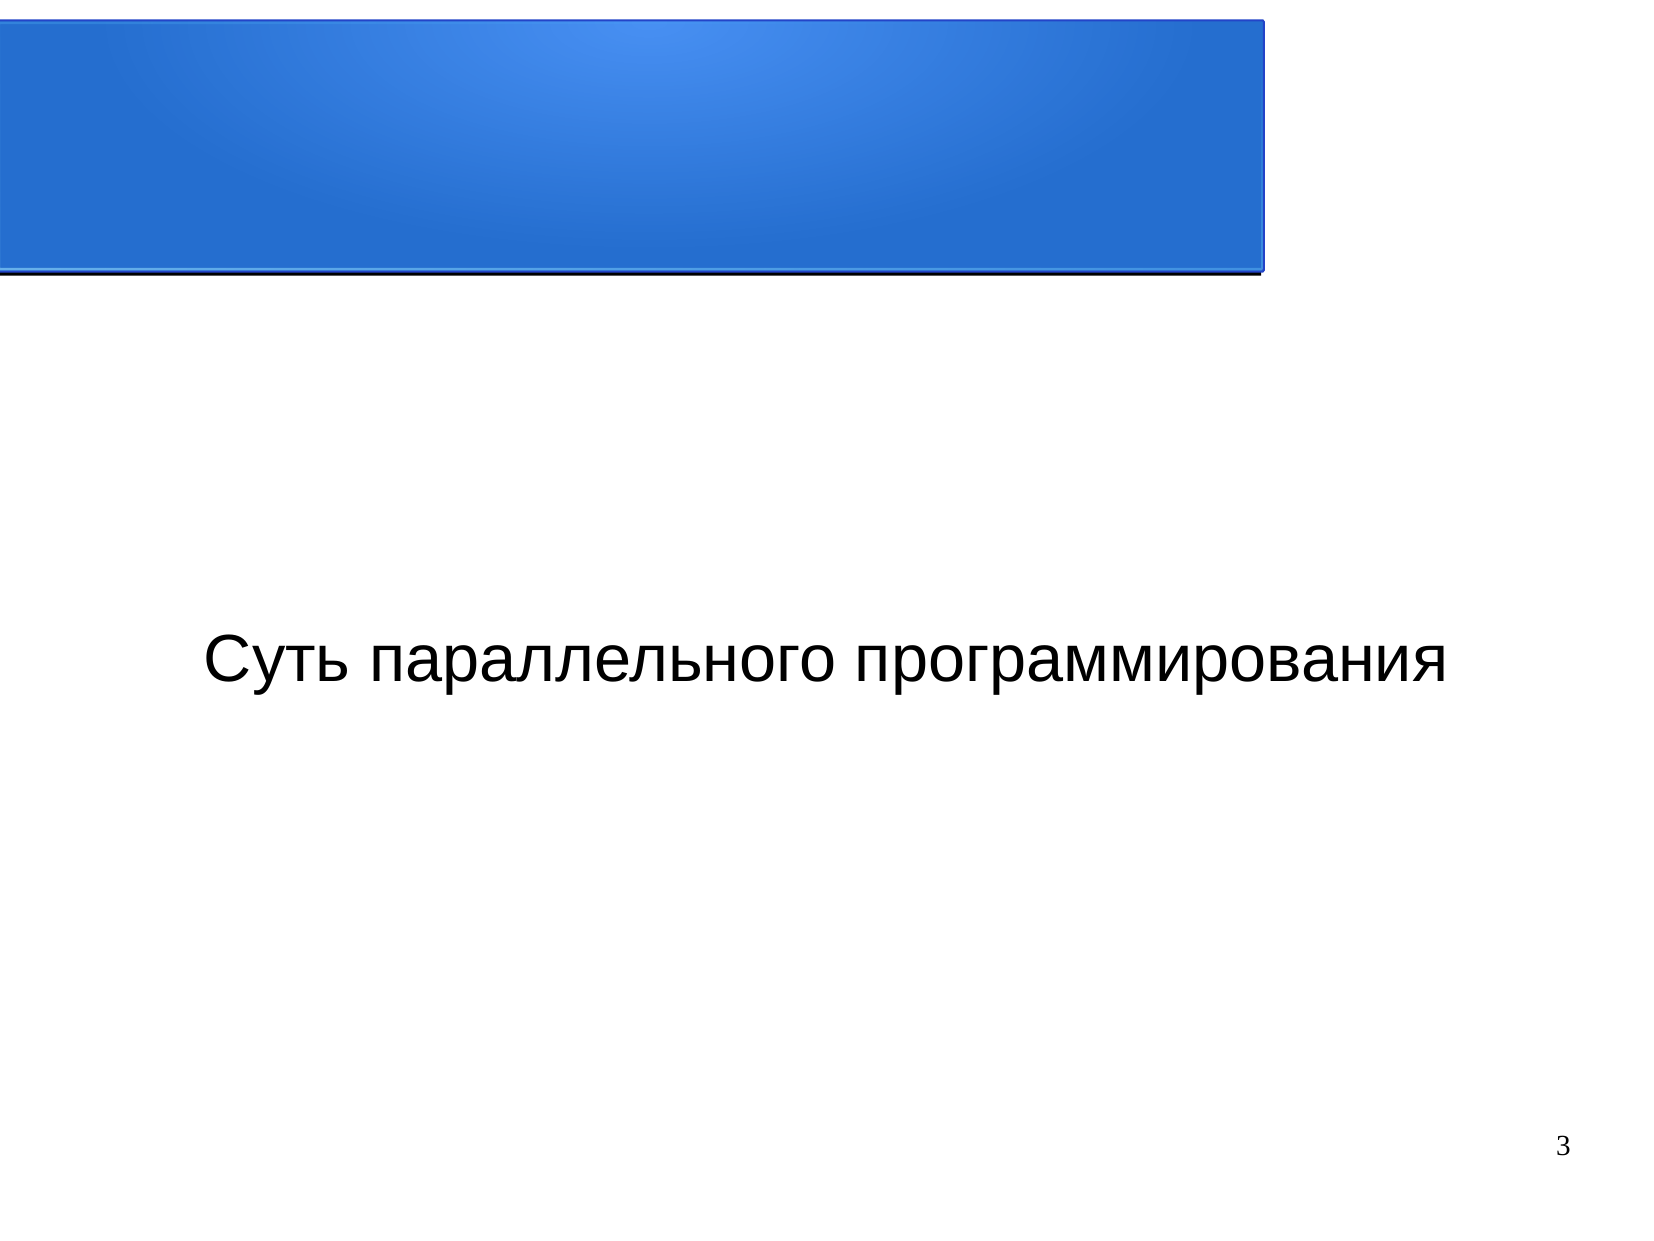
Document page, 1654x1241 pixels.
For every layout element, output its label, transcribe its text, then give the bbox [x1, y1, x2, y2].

title [82, 47, 1235, 252]
subtitle Суть параллельного программирования [82, 299, 1571, 1019]
